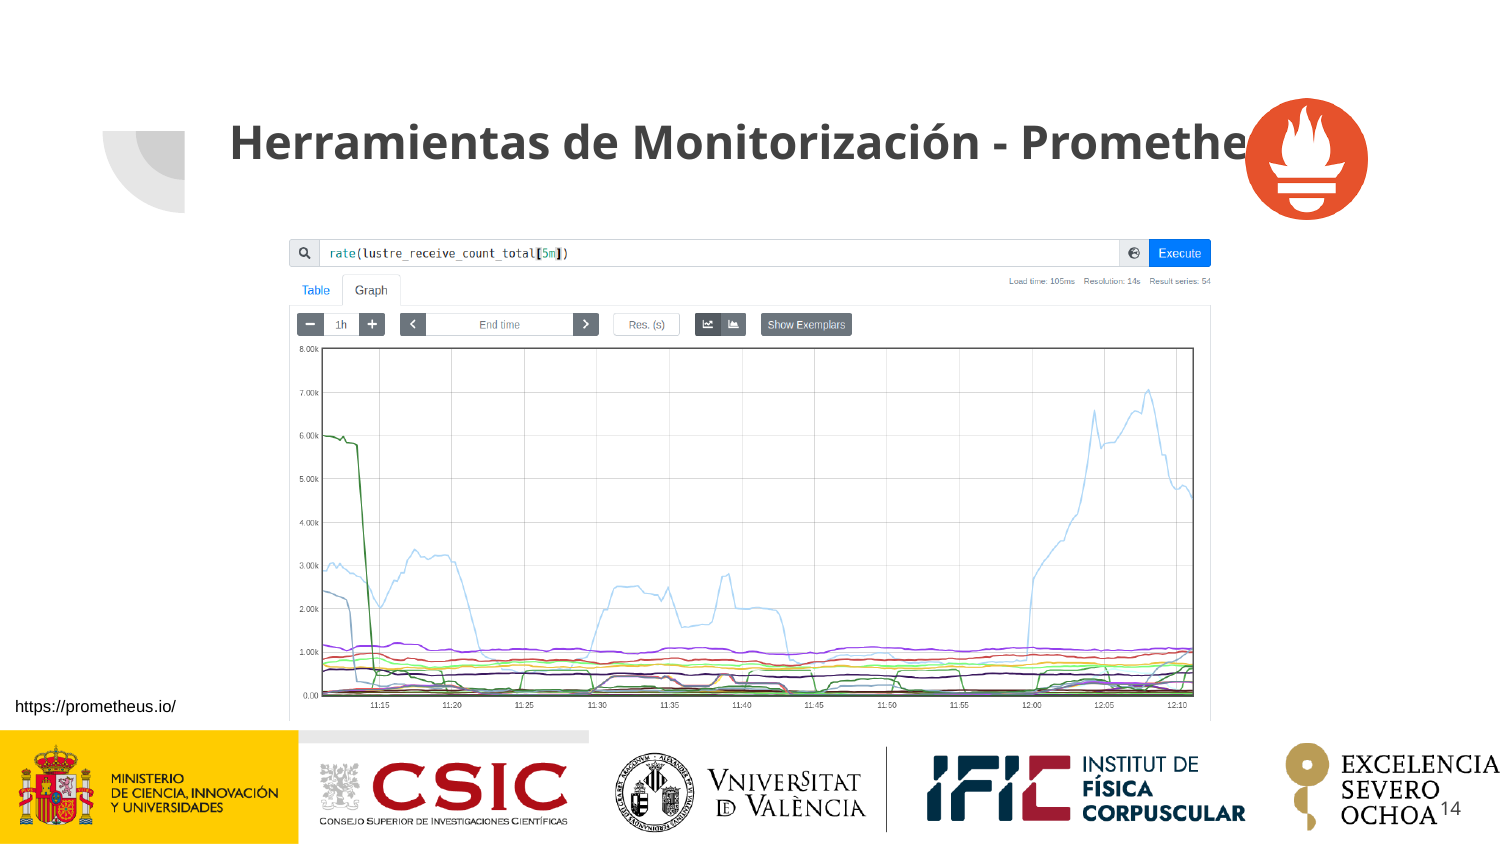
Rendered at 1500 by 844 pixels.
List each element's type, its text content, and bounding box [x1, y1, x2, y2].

picture [0, 730, 1500, 844]
picture [288, 232, 1212, 721]
text_box https://prometheus.io/ [0, 680, 493, 731]
title Herramientas de Monitorización - Prometheus [213, 98, 1368, 233]
slide_number <number> [1386, 777, 1477, 842]
picture [1245, 98, 1368, 220]
